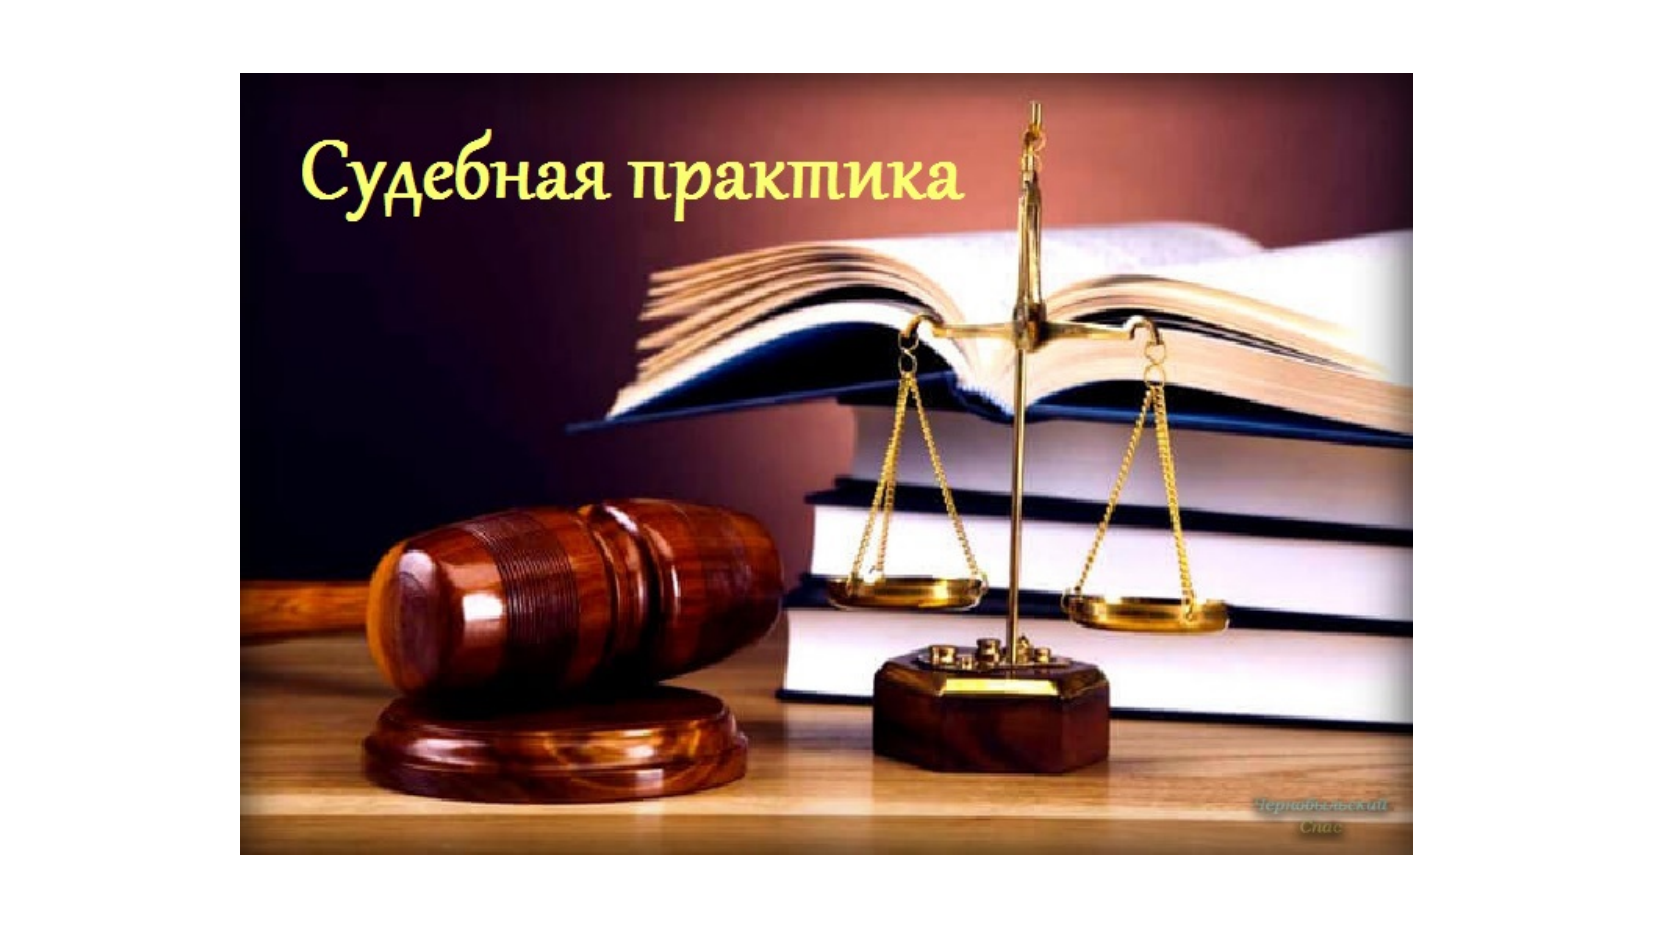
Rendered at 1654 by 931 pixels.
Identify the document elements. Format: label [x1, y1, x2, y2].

picture [240, 73, 1413, 855]
